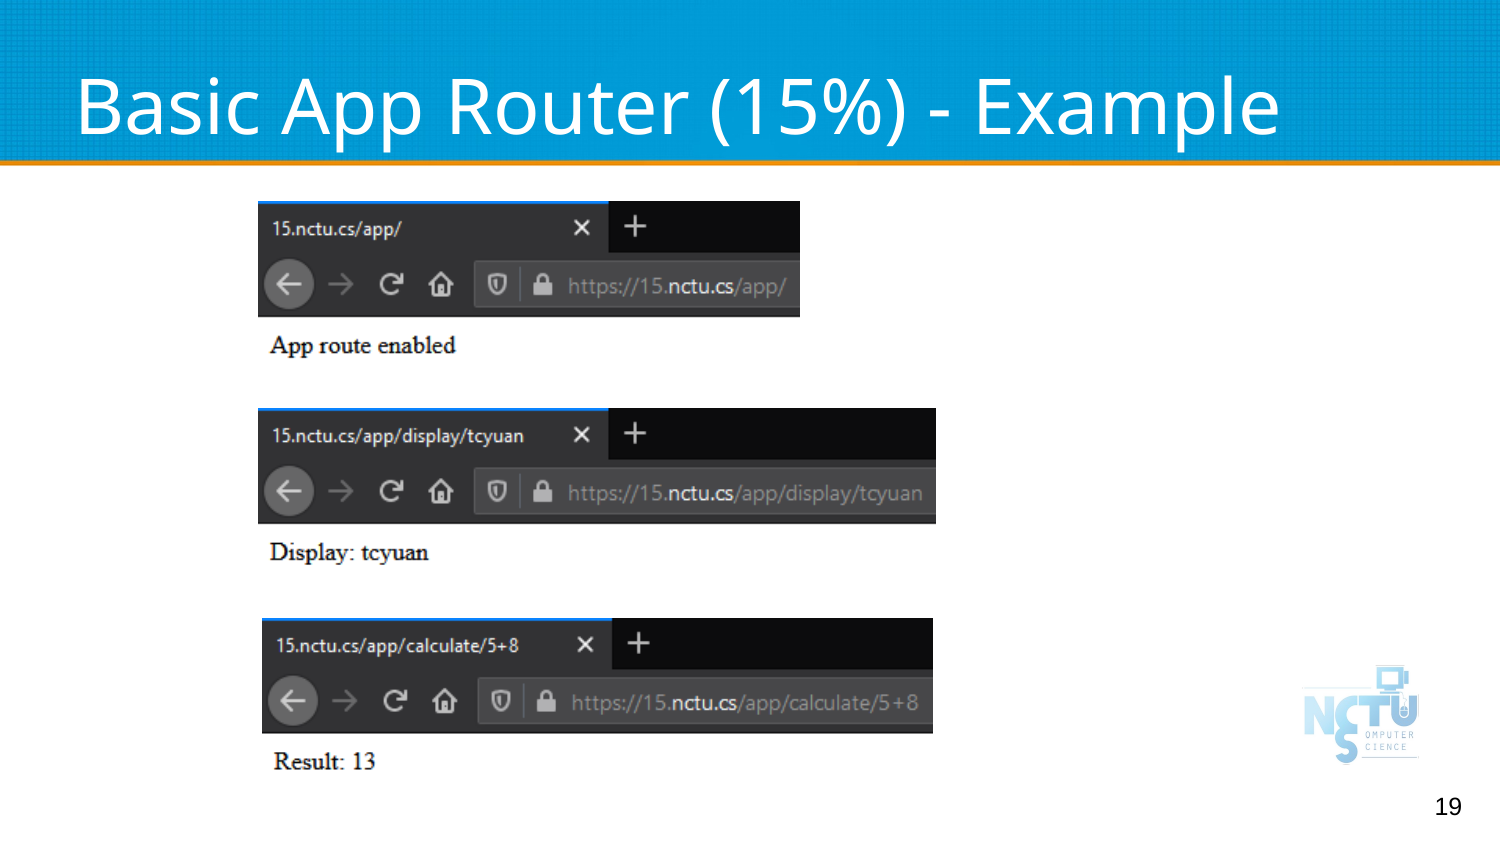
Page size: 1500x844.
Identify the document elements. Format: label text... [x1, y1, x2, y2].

title Basic App Router (15%) - Example [74, 33, 1425, 175]
picture [0, 160, 1500, 844]
slide_number <number> [1403, 779, 1494, 844]
